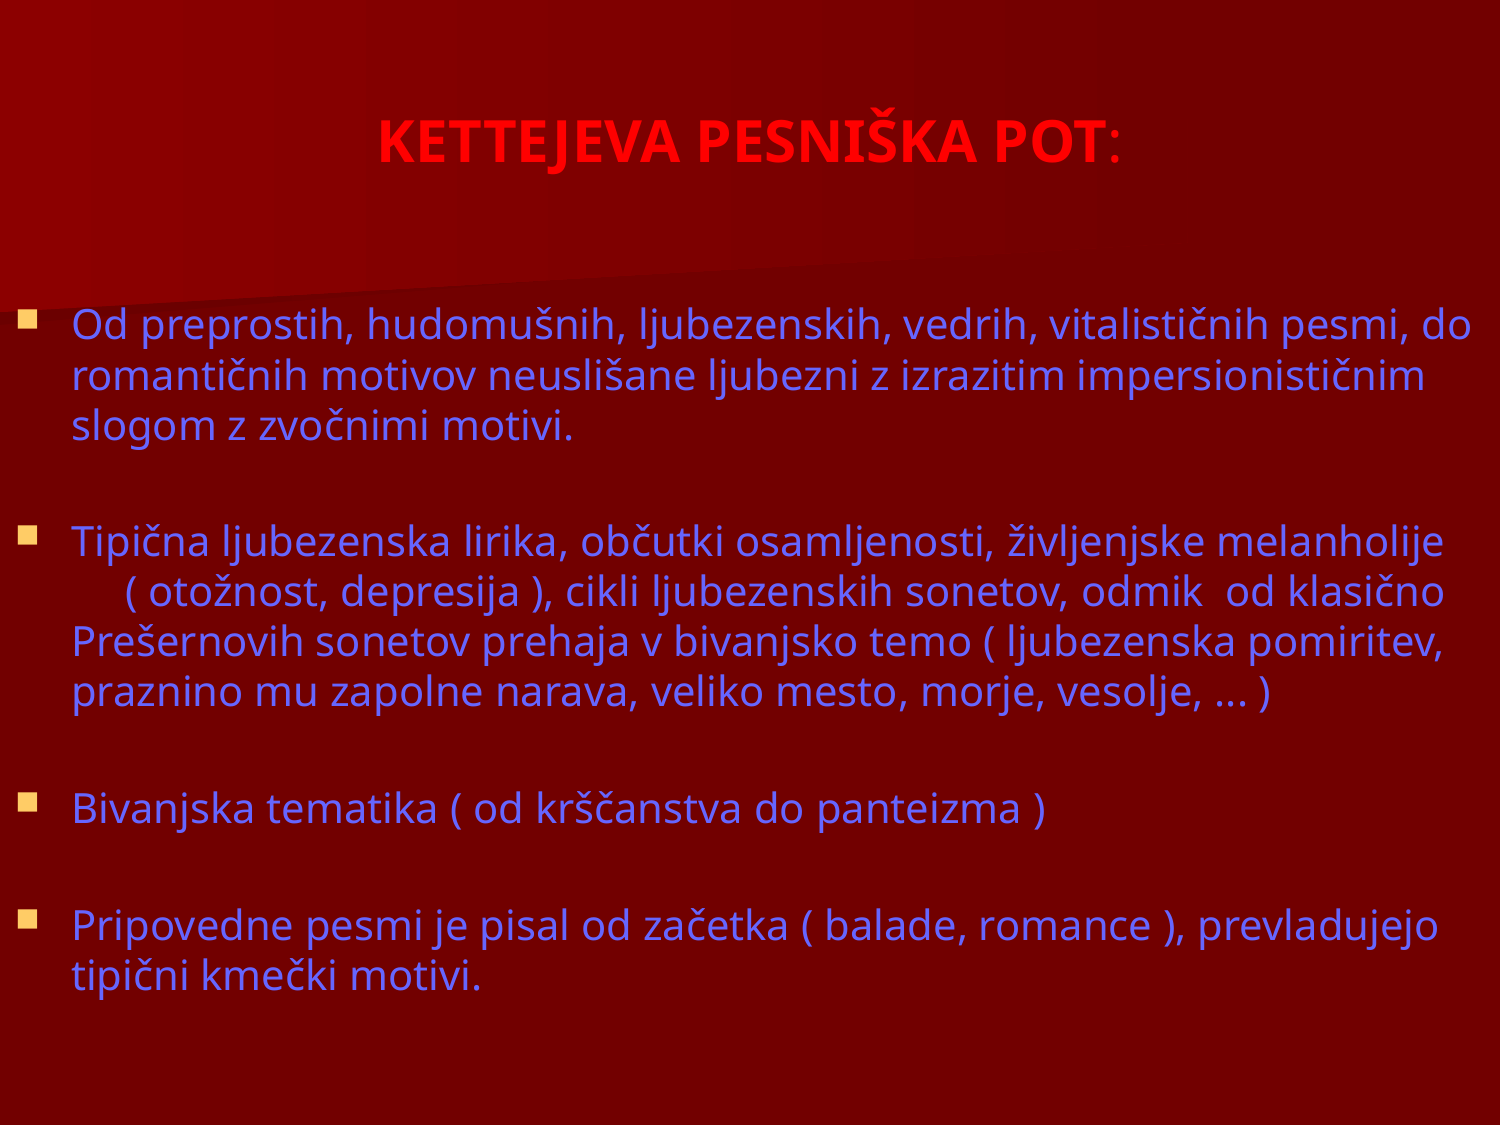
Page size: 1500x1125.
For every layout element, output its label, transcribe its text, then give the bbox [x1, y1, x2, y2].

list Od preprostih, hudomušnih, ljubezenskih, vedrih, vitalističnih pesmi, do romantičnih motivov neuslišane ljubezni z izrazitim impersionističnim slogom z zvočnimi motivi. Tipična ljubezenska lirika, občutki osamljenosti, življenjske melanholije ( otožnost, depresija ), cikli ljubezenskih sonetov, odmik od klasično Prešernovih sonetov prehaja v bivanjsko temo ( ljubezenska pomiritev, praznino mu zapolne narava, veliko mesto, morje, vesolje, ... ) Bivanjska tematika ( od krščanstva do panteizma ) Pripovedne pesmi je pisal od začetka ( balade, romance ), prevladujejo tipični kmečki motivi. [0, 290, 1500, 1125]
title KETTEJEVA PESNIŠKA POT: [75, 45, 1425, 233]
